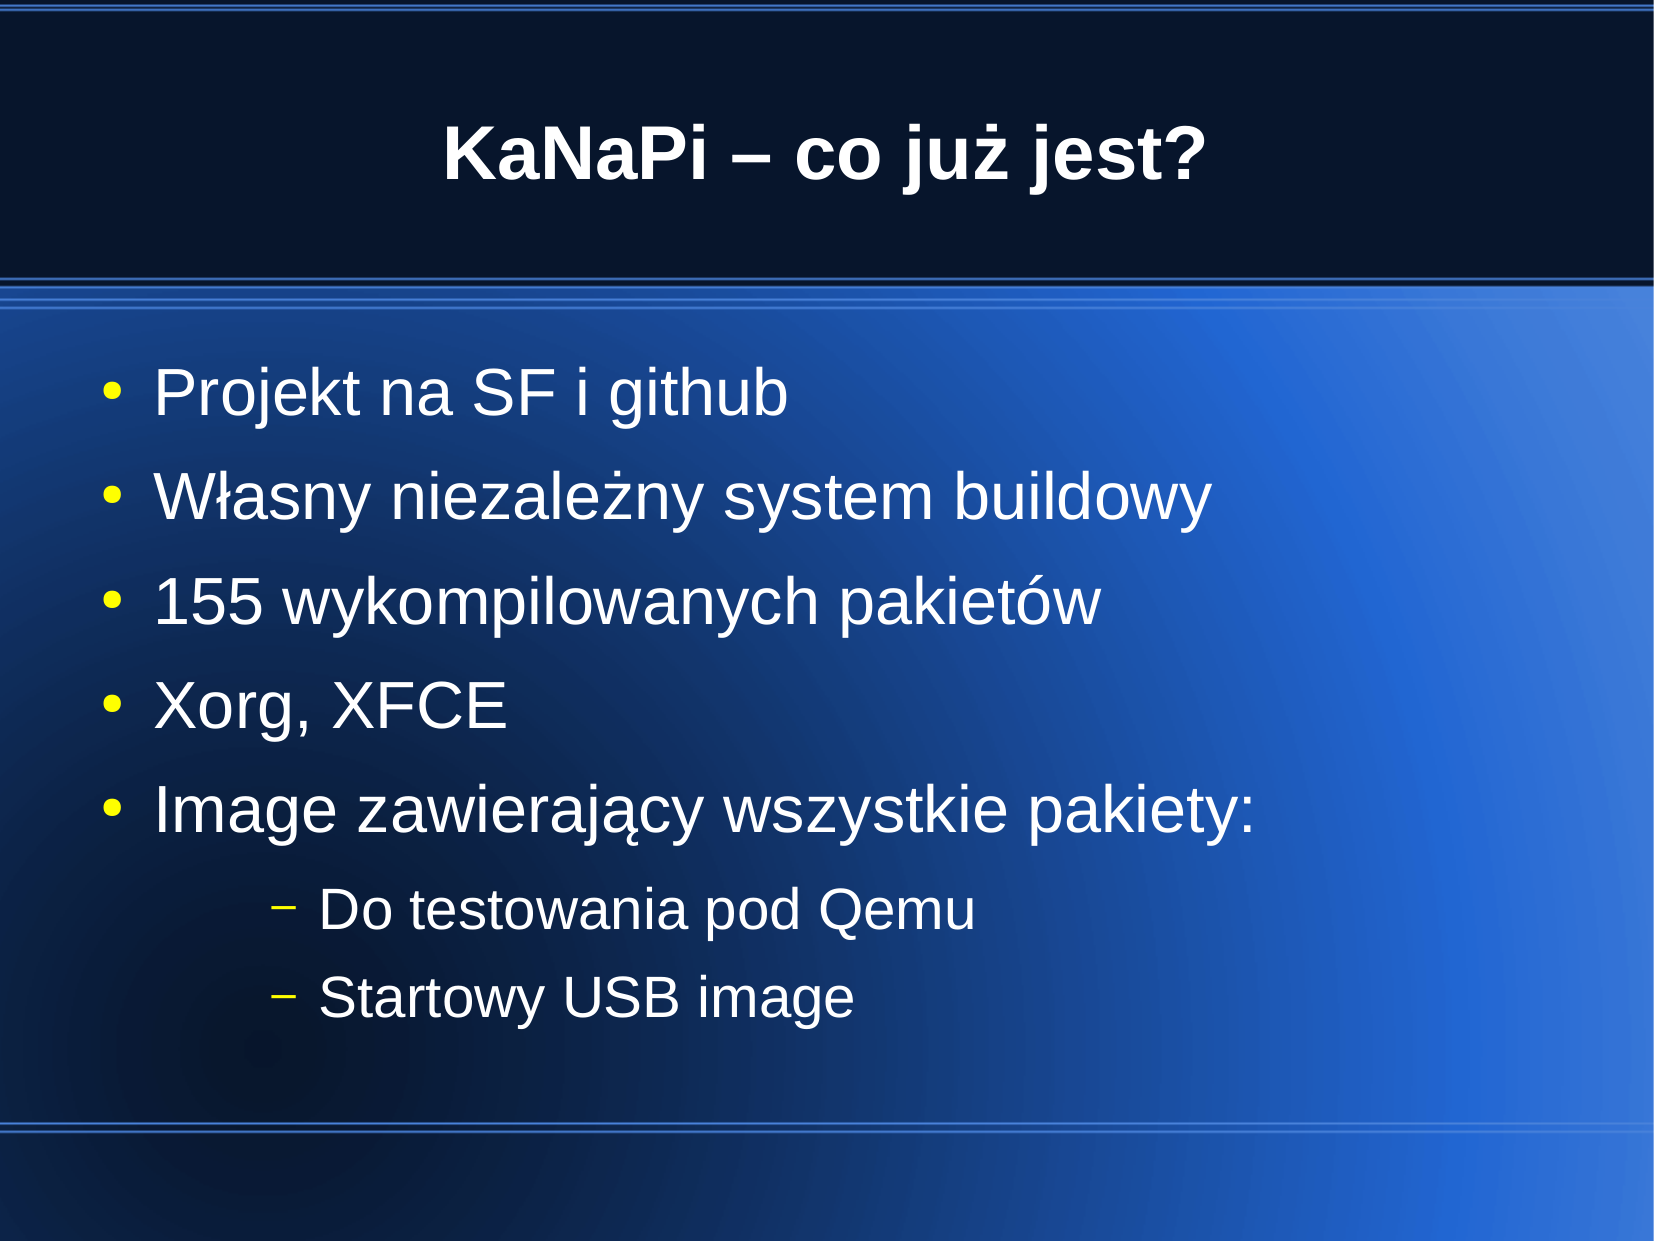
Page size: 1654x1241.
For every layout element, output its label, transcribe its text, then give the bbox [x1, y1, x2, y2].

title KaNaPi – co już jest? [82, 49, 1571, 257]
list Projekt na SF i github Własny niezależny system buildowy 155 wykompilowanych pakietów Xorg, XFCE Image zawierający wszystkie pakiety: Do testowania pod Qemu Startowy USB image [82, 355, 1571, 1129]
picture [0, 0, 1654, 1241]
